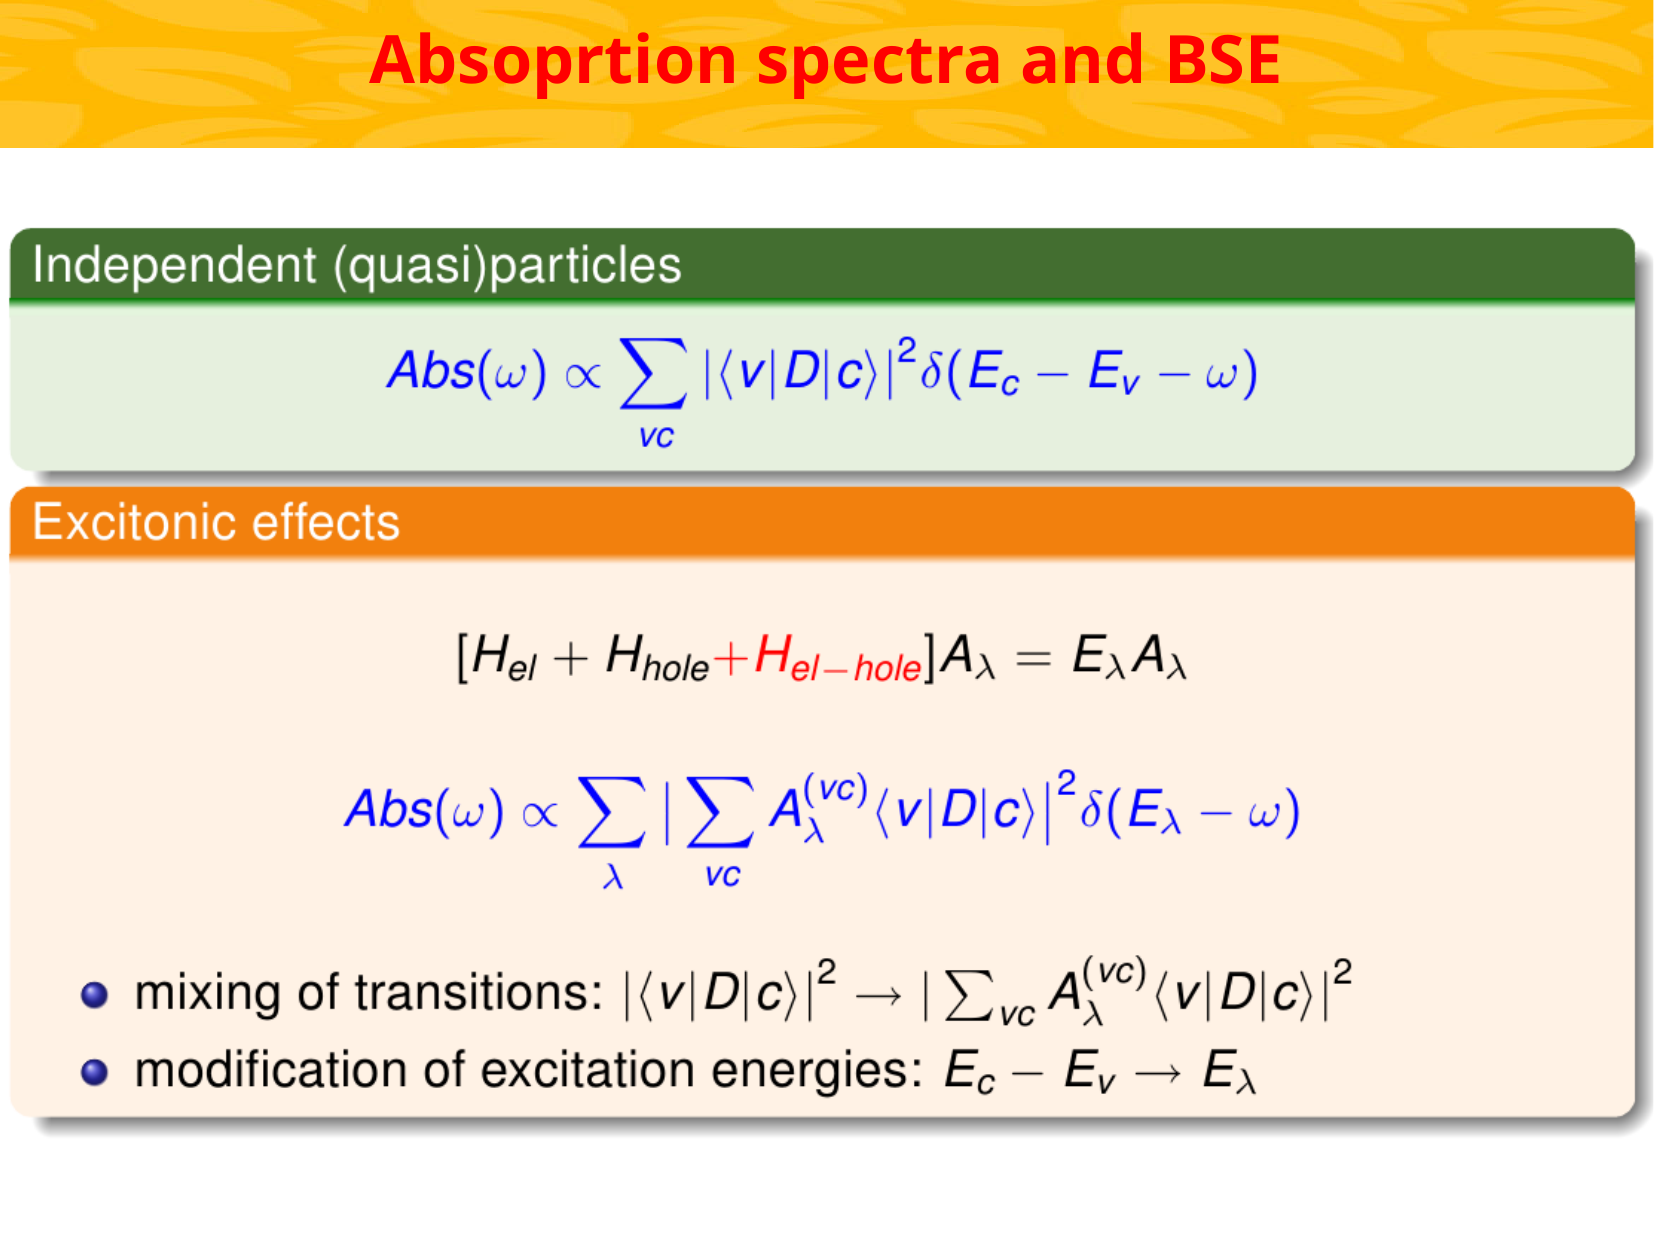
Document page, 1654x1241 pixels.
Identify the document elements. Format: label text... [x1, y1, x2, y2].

picture [2, 209, 1654, 1143]
text_box Absoprtion spectra and BSE [75, 5, 1579, 130]
picture [0, 0, 1654, 148]
